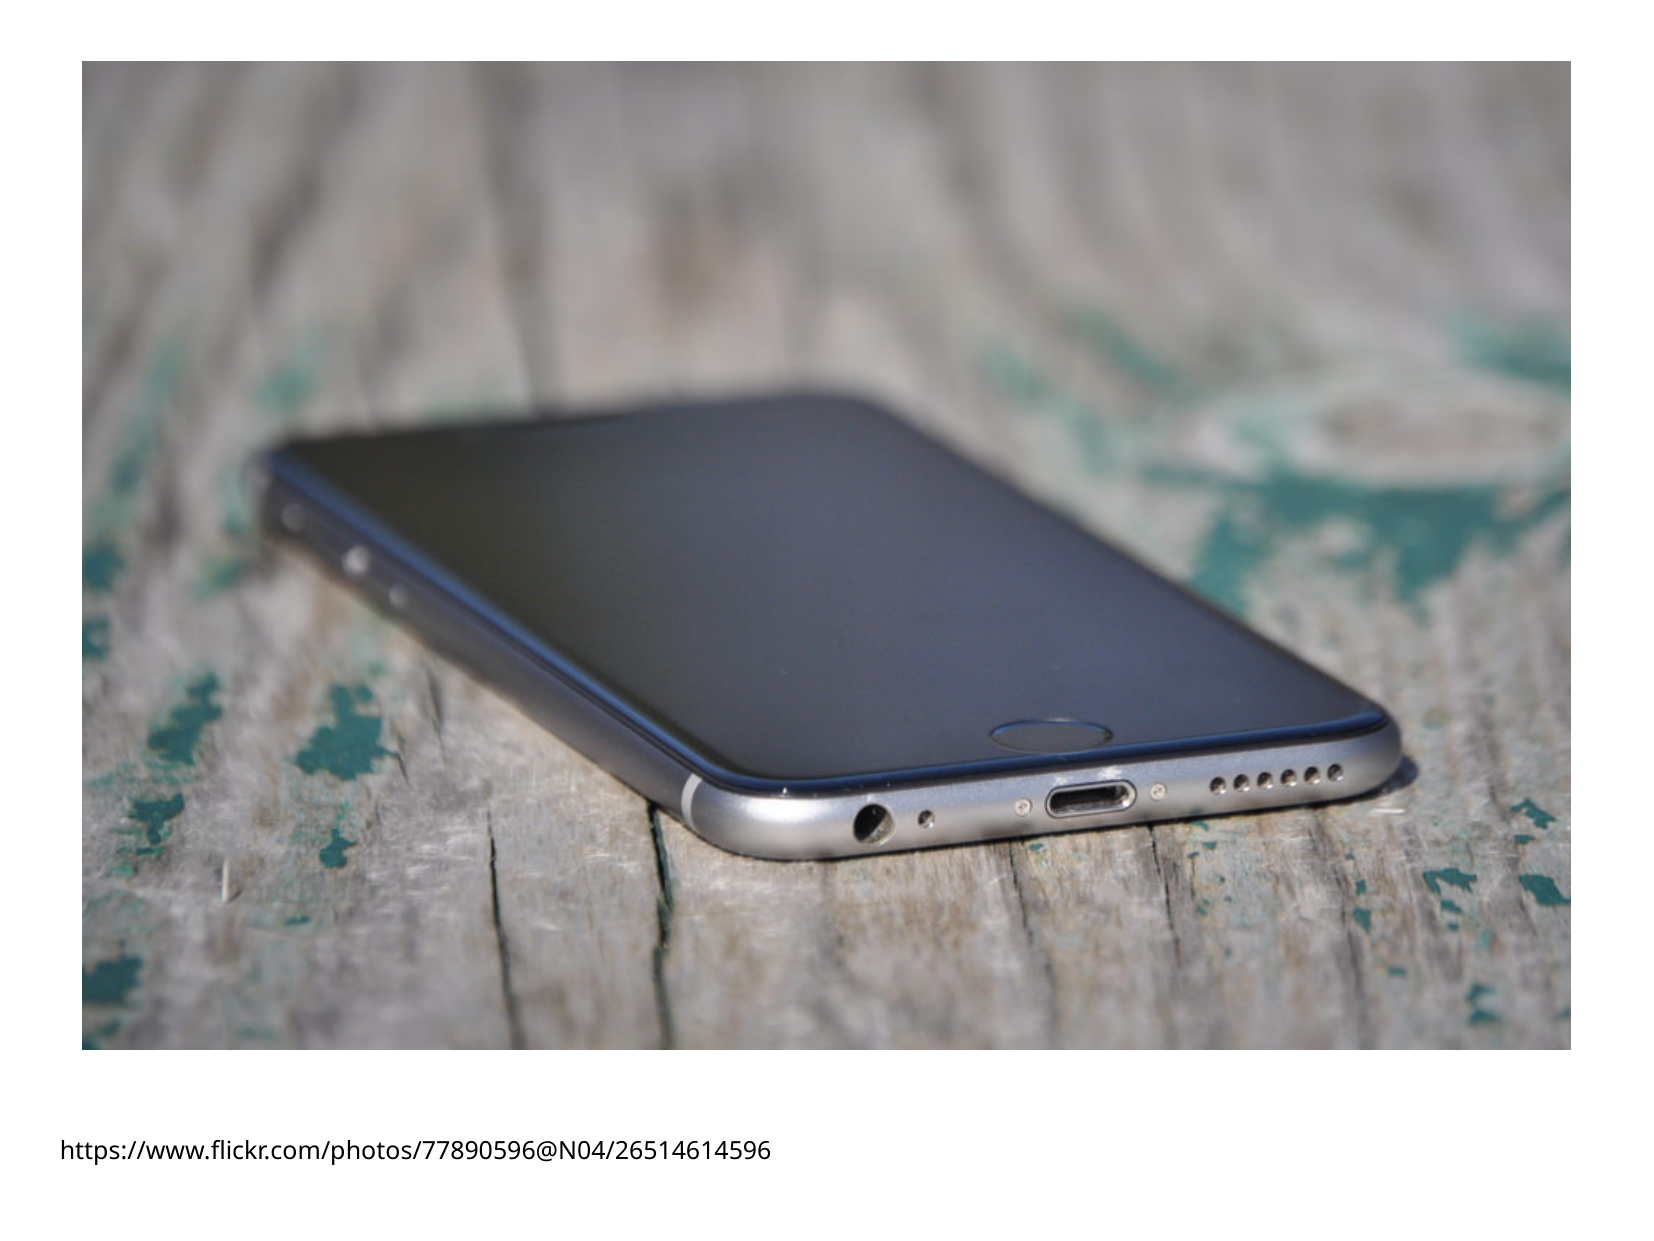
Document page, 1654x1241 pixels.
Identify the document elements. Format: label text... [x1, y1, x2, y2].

picture [82, 61, 1571, 1051]
text_box https://www.flickr.com/photos/77890596@N04/26514614596 [45, 1125, 1351, 1241]
